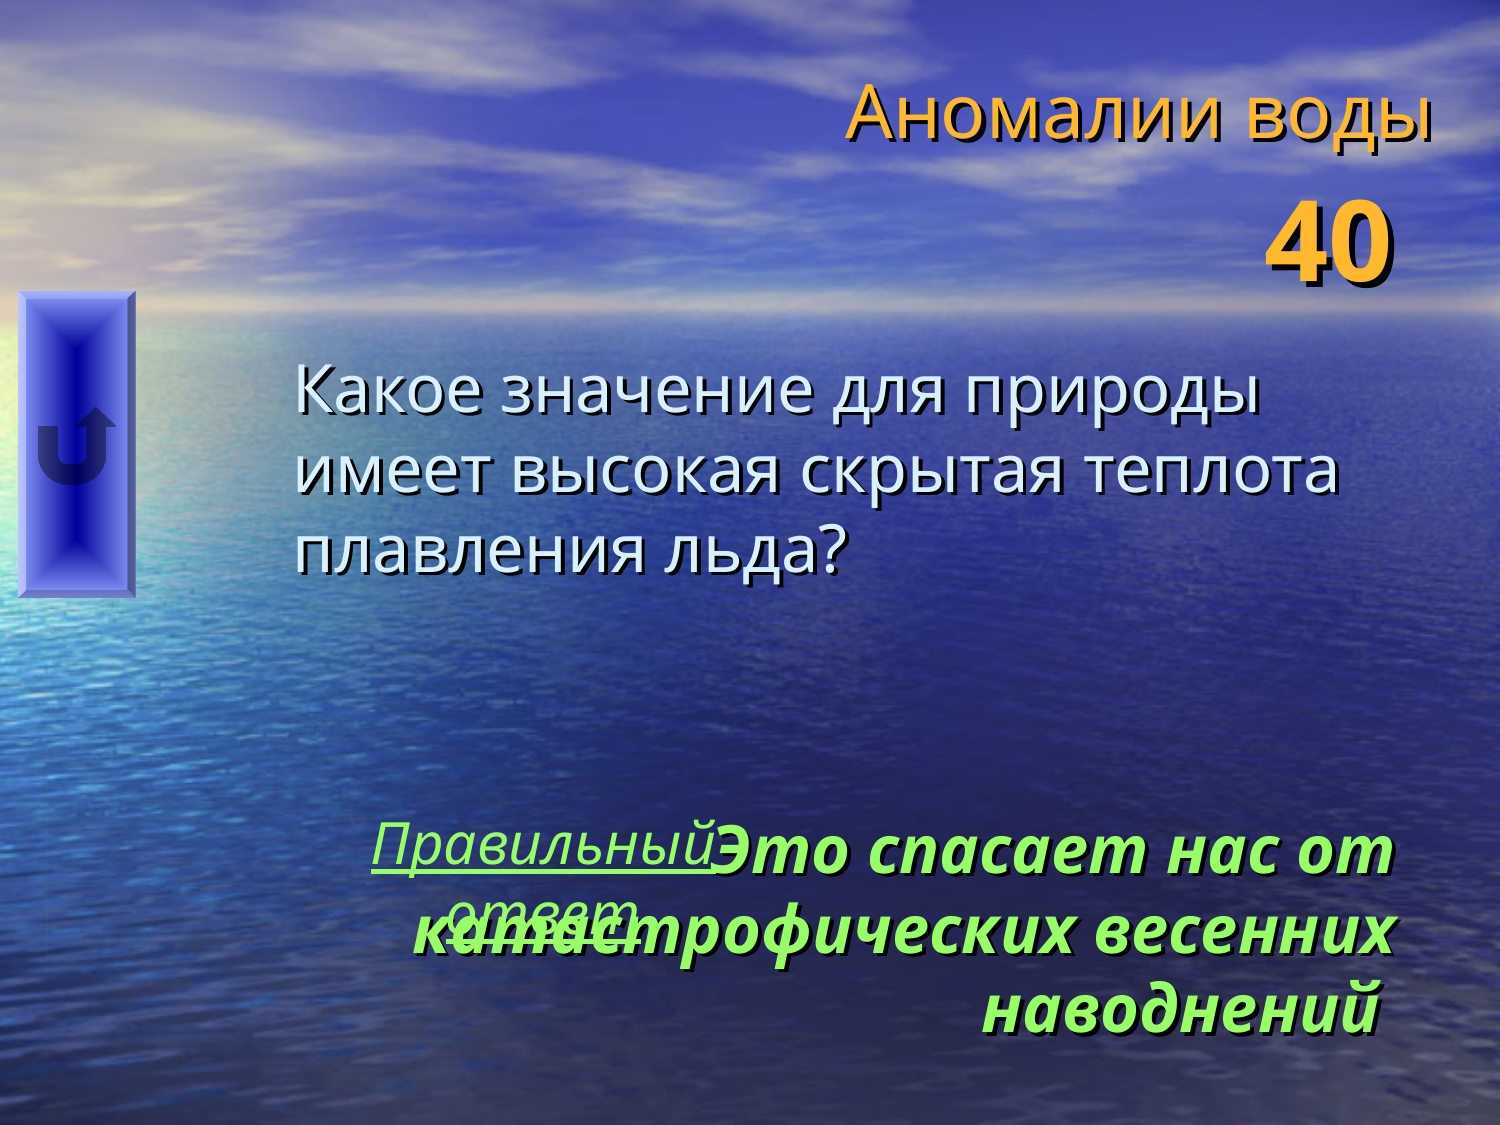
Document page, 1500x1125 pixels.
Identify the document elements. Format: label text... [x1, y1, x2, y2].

text_box Это спасает нас от катастрофических весенних наводнений [253, 798, 1412, 1094]
subtitle Какое значение для природы имеет высокая скрытая теплота плавления льда? [277, 337, 1447, 764]
text_box 40 [1234, 160, 1424, 291]
title Аномалии воды [797, 54, 1483, 161]
text_box Правильный ответ [253, 798, 833, 882]
text_box [19, 290, 136, 598]
text_box 60 [17, 290, 26, 598]
picture [0, 0, 1500, 1125]
